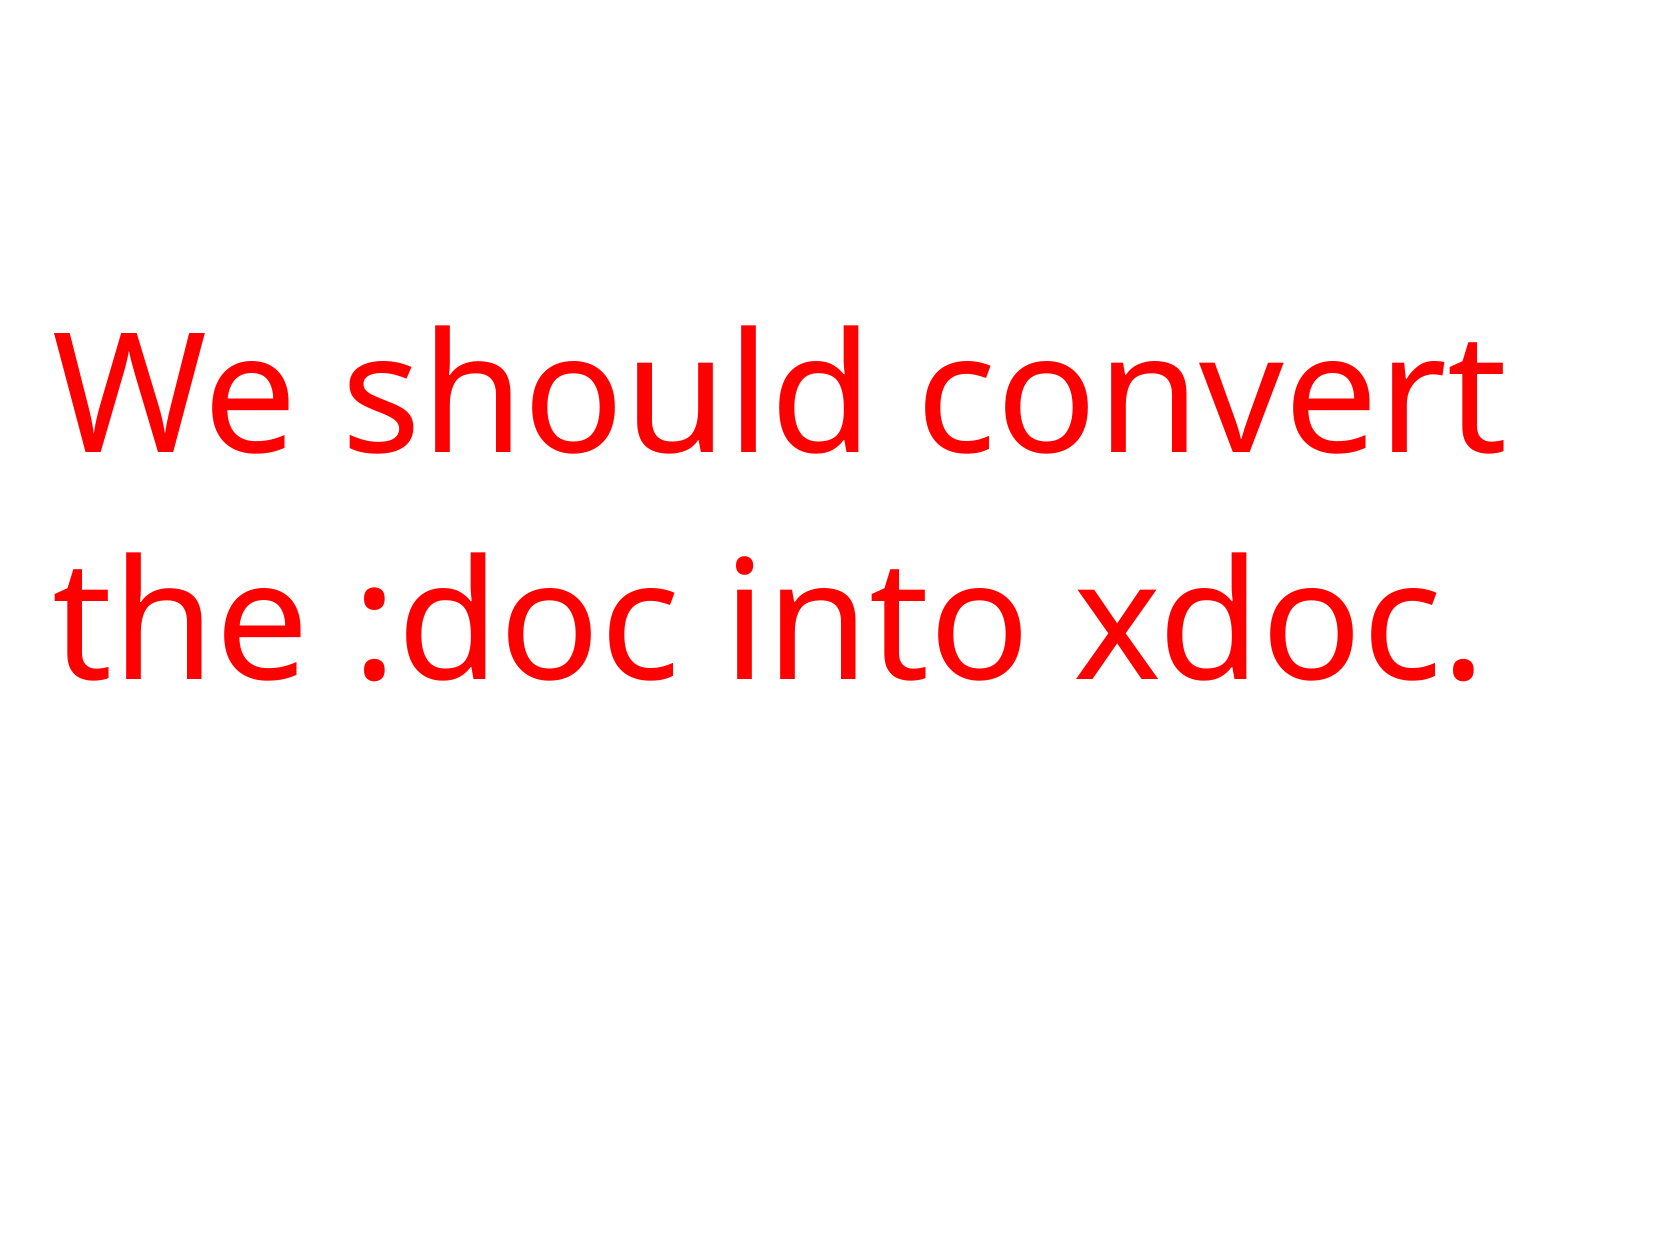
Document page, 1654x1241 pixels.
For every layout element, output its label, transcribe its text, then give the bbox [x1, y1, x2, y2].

text_box We should convert the :doc into xdoc. [37, 266, 1628, 863]
